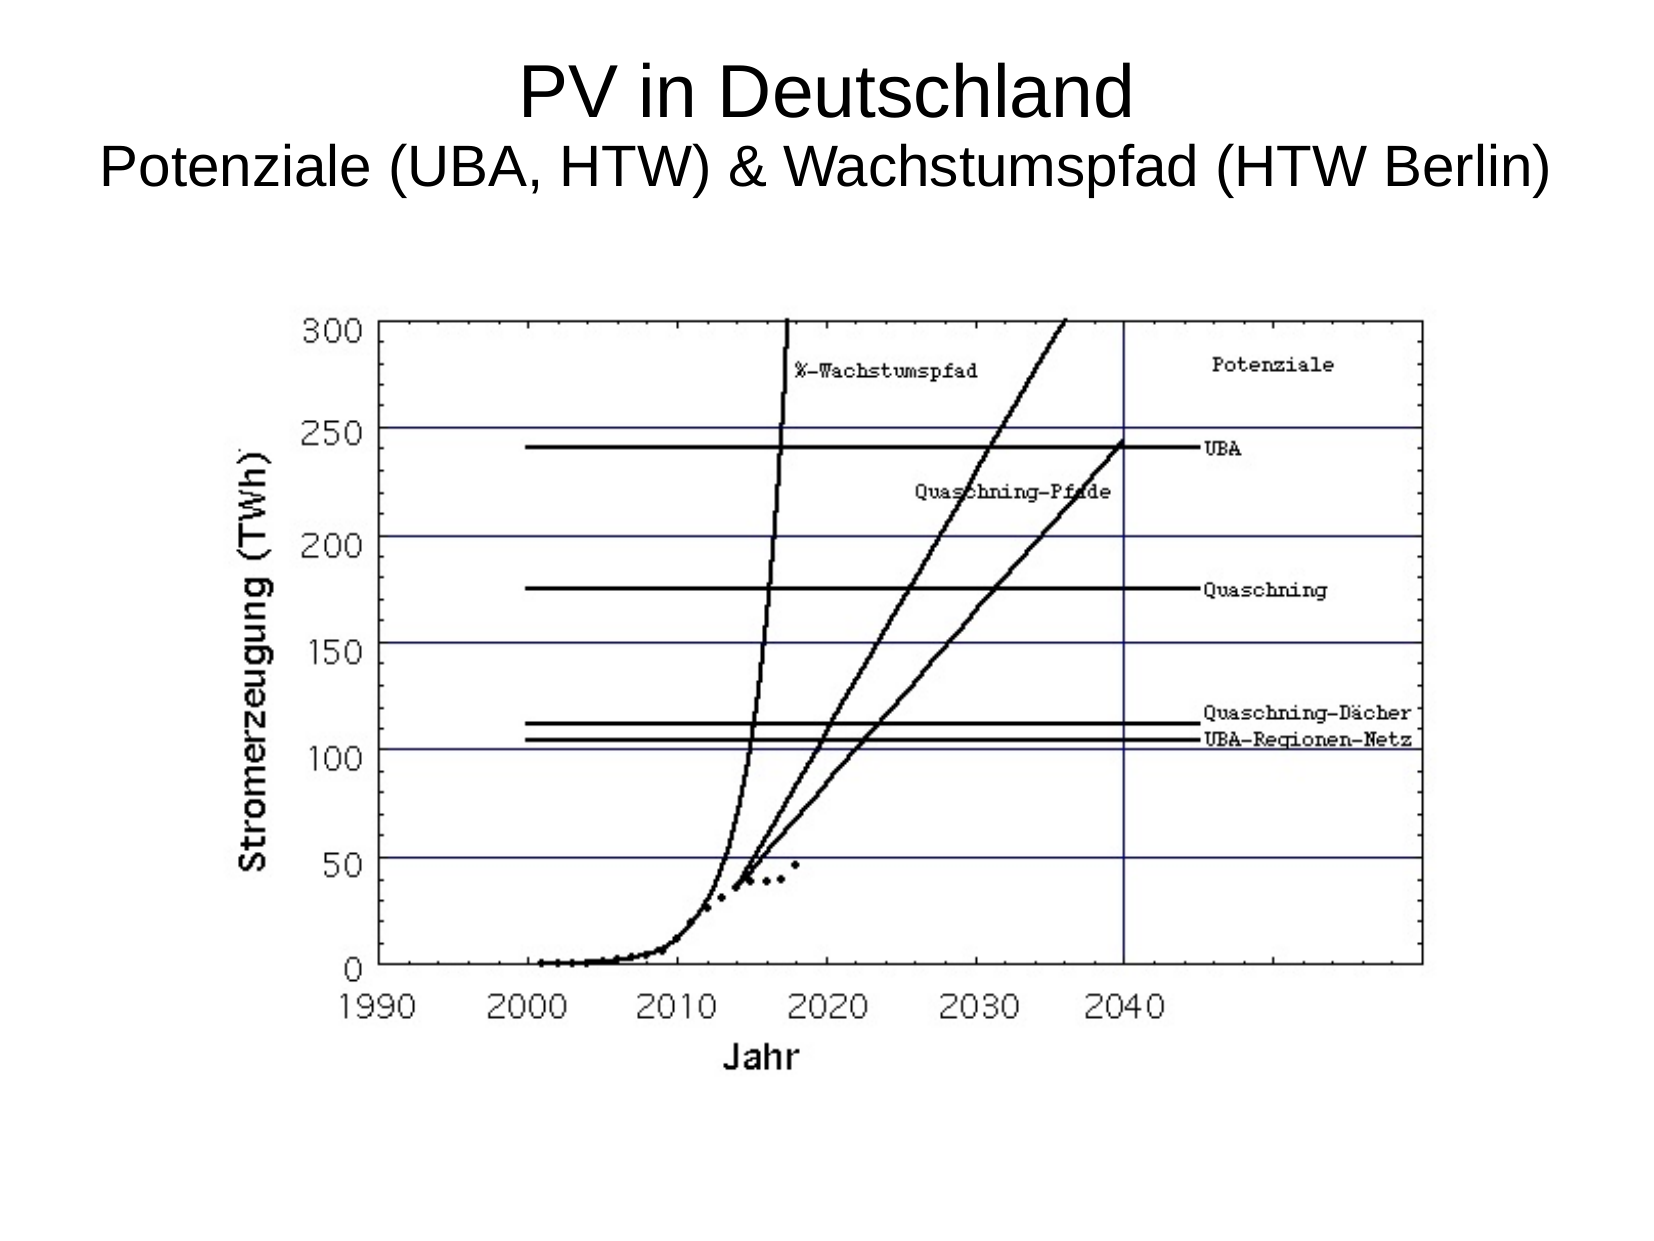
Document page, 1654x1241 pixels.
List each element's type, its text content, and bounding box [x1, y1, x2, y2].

title PV in Deutschland Potenziale (UBA, HTW) & Wachstumspfad (HTW Berlin) [82, 49, 1571, 257]
picture [192, 290, 1461, 1109]
